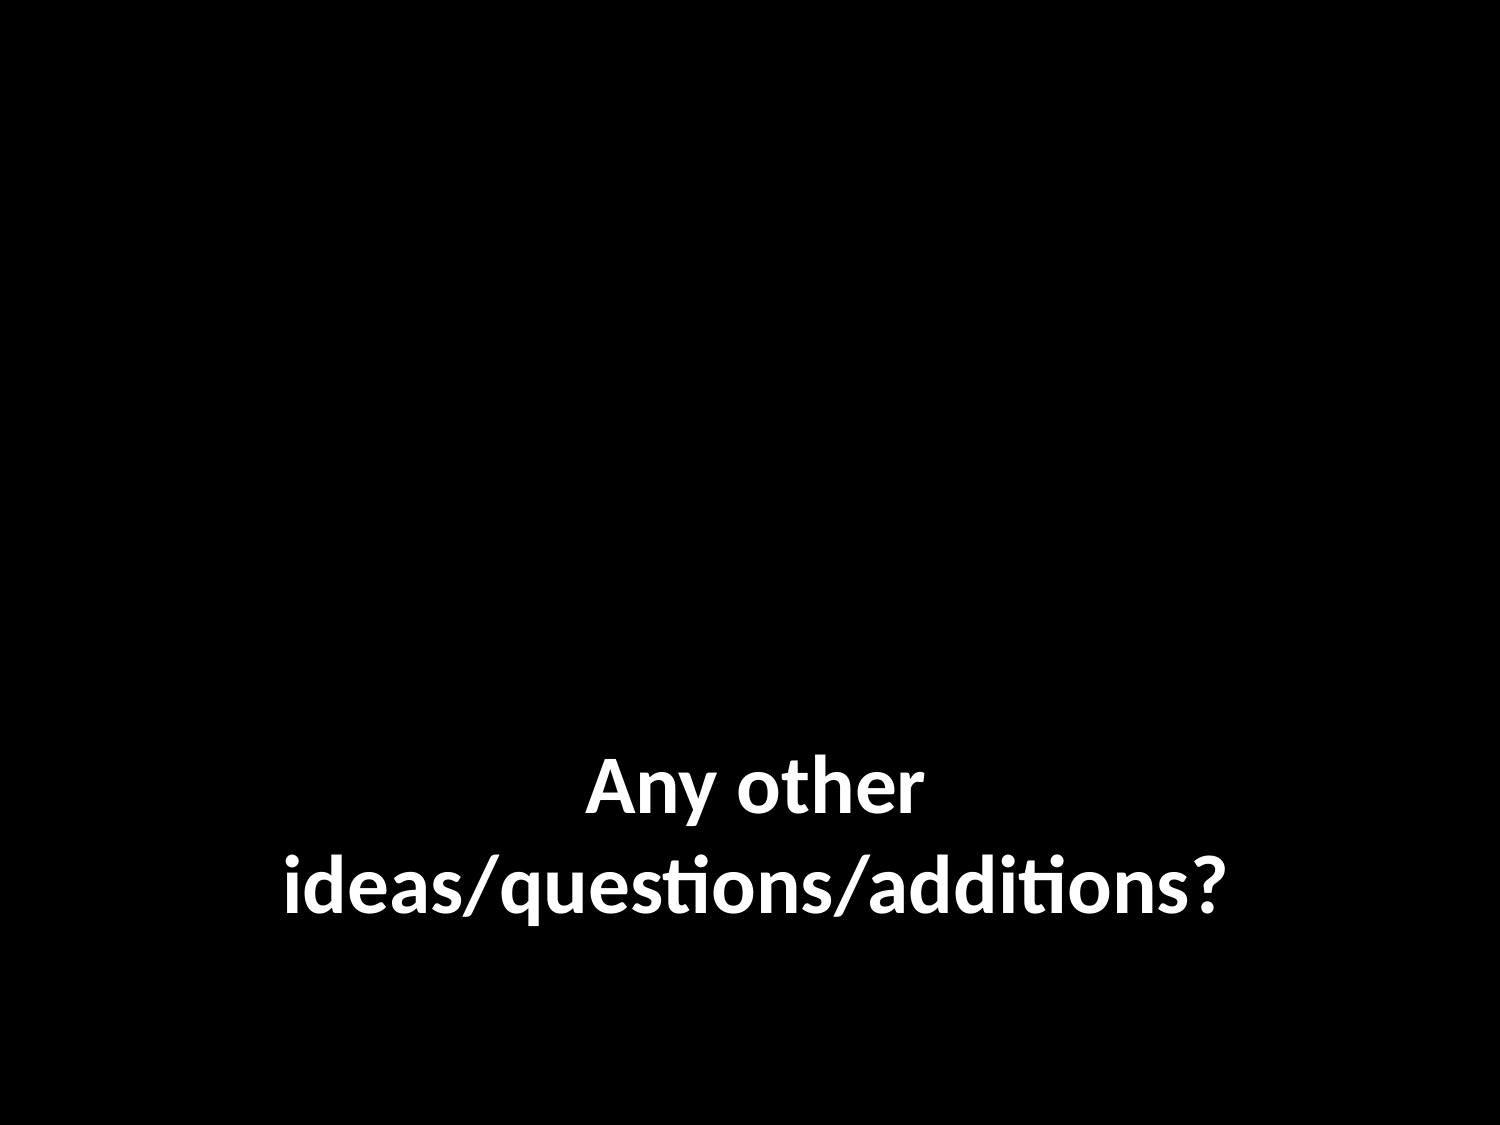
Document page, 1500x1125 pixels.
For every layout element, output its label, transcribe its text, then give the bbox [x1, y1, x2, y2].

title Any other ideas/questions/additions? [118, 722, 1394, 947]
